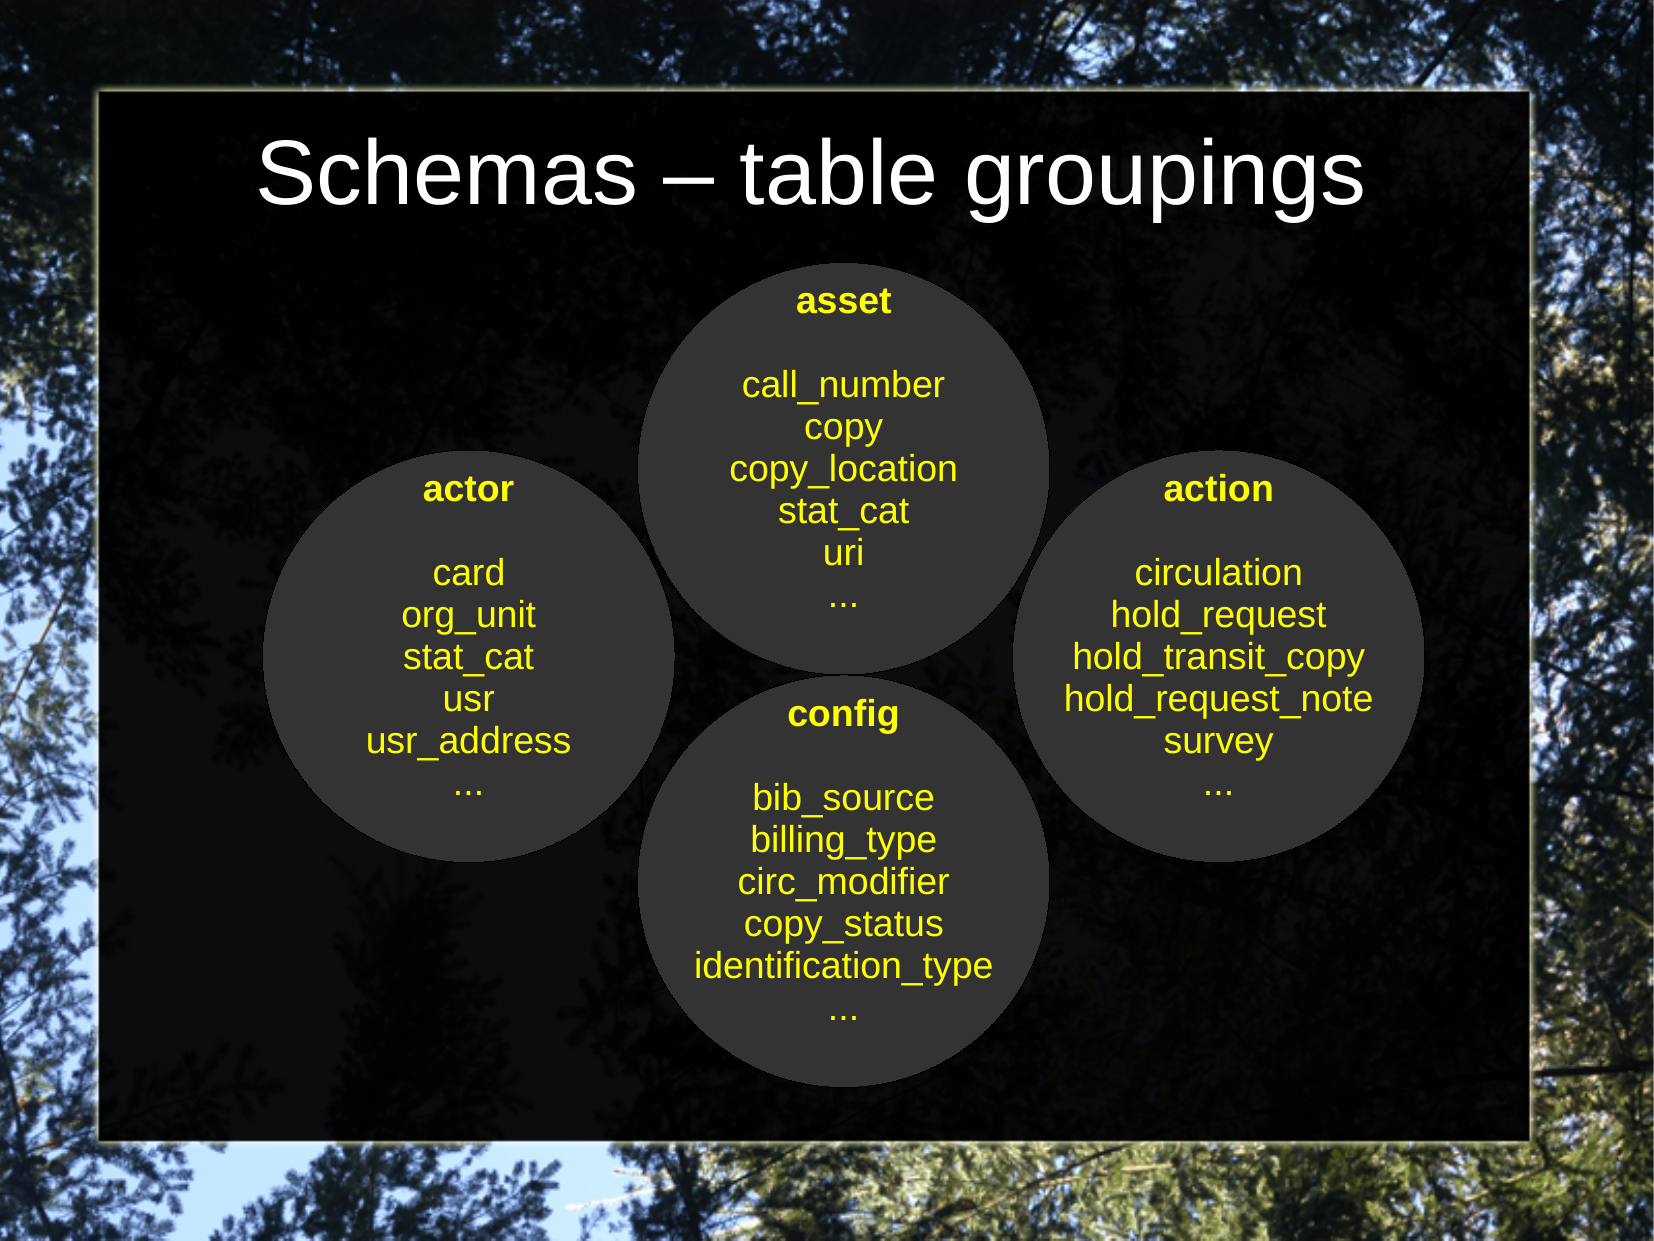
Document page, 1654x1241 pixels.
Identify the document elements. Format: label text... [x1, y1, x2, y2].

text_box action circulation hold_request hold_transit_copy hold_request_note survey ... [1012, 449, 1426, 863]
text_box actor card org_unit stat_cat usr usr_address ... [262, 450, 676, 863]
text_box asset call_number copy copy_location stat_cat uri ... [637, 262, 1051, 675]
title Schemas – table groupings [88, 88, 1536, 257]
text_box config bib_source billing_type circ_modifier copy_status identification_type ... [637, 674, 1051, 1088]
picture [0, 0, 1654, 1241]
